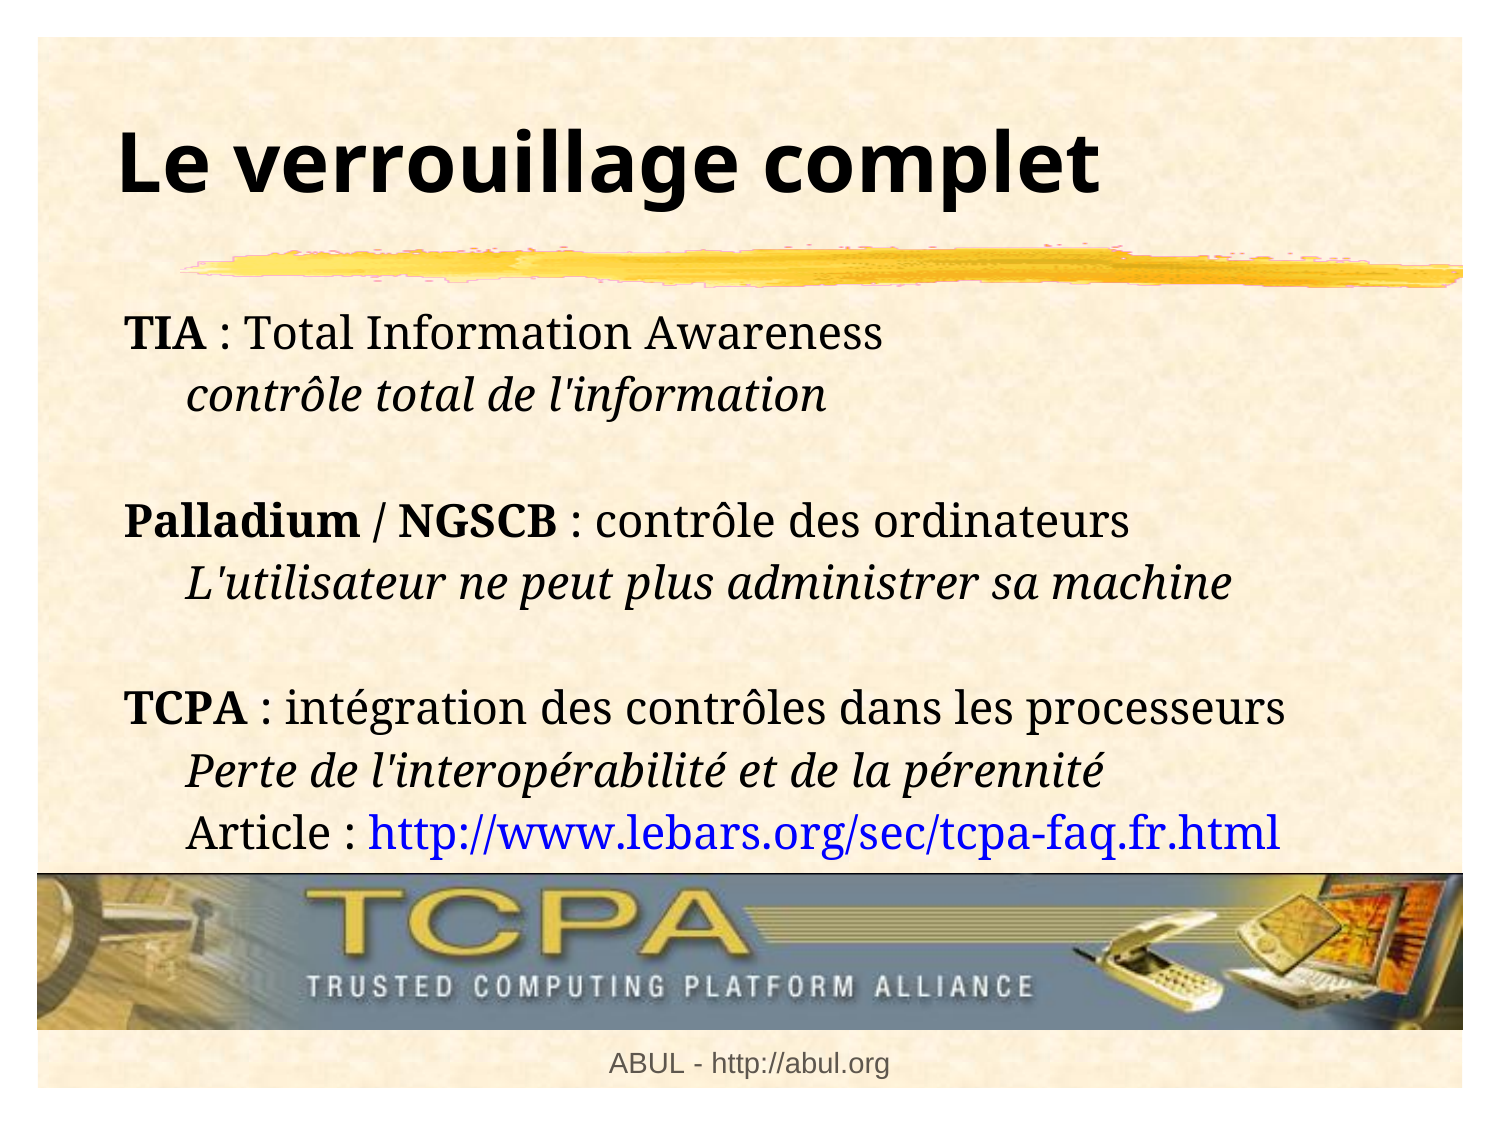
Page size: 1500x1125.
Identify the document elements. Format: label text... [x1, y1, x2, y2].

picture [598, 829, 608, 845]
picture [674, 829, 686, 847]
picture [559, 829, 569, 845]
picture [438, 829, 450, 847]
picture [779, 829, 791, 847]
picture [544, 829, 553, 844]
picture [1095, 829, 1107, 847]
picture [647, 829, 658, 835]
picture [1012, 837, 1022, 847]
picture [519, 829, 529, 845]
picture [700, 837, 710, 847]
text_box TIA : Total Information Awareness contrôle total de l'information Palladium / NGSCB : contrôle des ordinateurs L'utilisateur ne peut plus administrer sa machine TCPA : intégration des contrôles dans les processeurs Perte de l'interopérabilité et de la pérennité Article : http://www.lebars.org/sec/tcpa-faq.fr.html [111, 300, 1463, 829]
picture [986, 829, 998, 847]
picture [313, 829, 324, 835]
picture [1069, 837, 1079, 847]
picture [583, 829, 592, 844]
picture [37, 37, 1463, 1088]
picture [504, 829, 513, 844]
picture [827, 829, 836, 838]
picture [825, 849, 839, 858]
title Le verrouillage complet [101, 72, 1427, 248]
picture [886, 829, 897, 835]
picture [195, 829, 205, 836]
